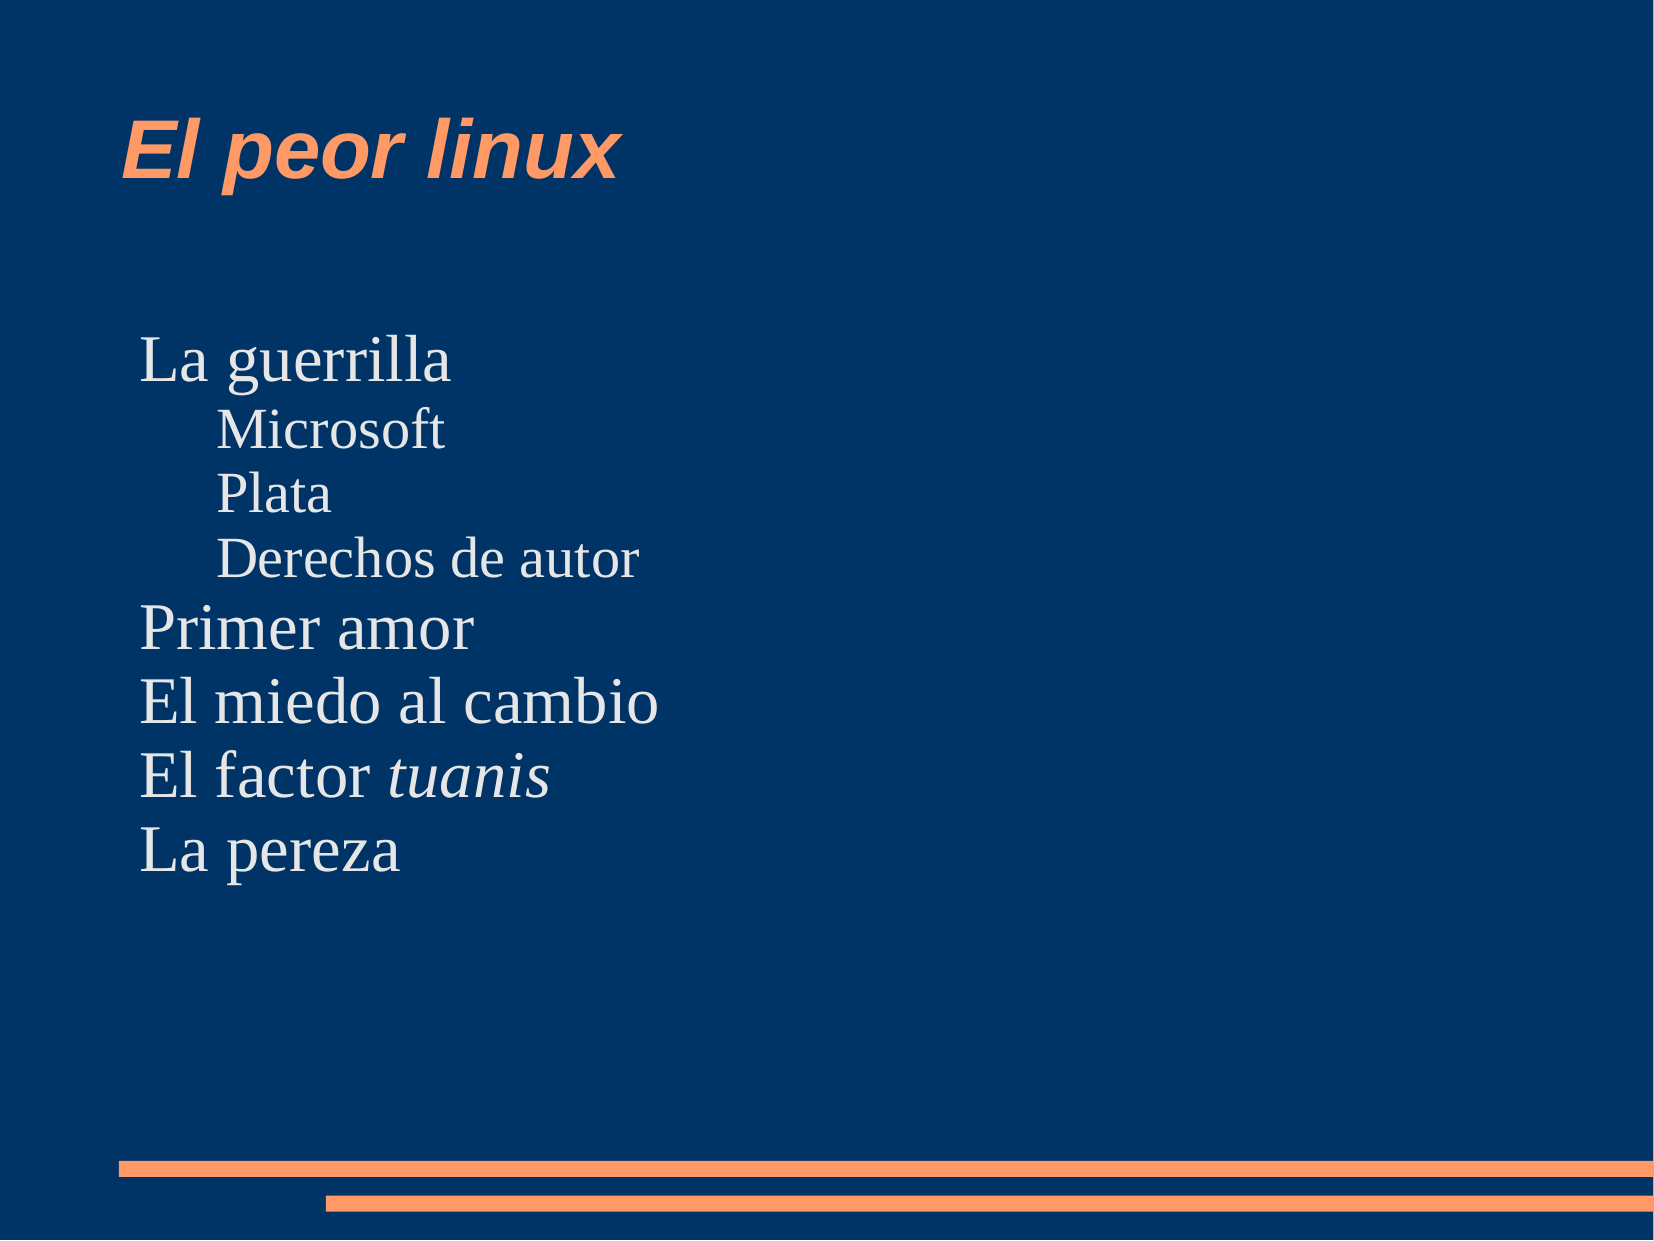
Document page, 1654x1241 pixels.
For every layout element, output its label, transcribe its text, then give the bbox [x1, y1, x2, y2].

title El peor linux [121, 46, 1534, 254]
list La guerrilla Microsoft Plata Derechos de autor Primer amor El miedo al cambio El factor tuanis La pereza [121, 322, 1561, 1133]
